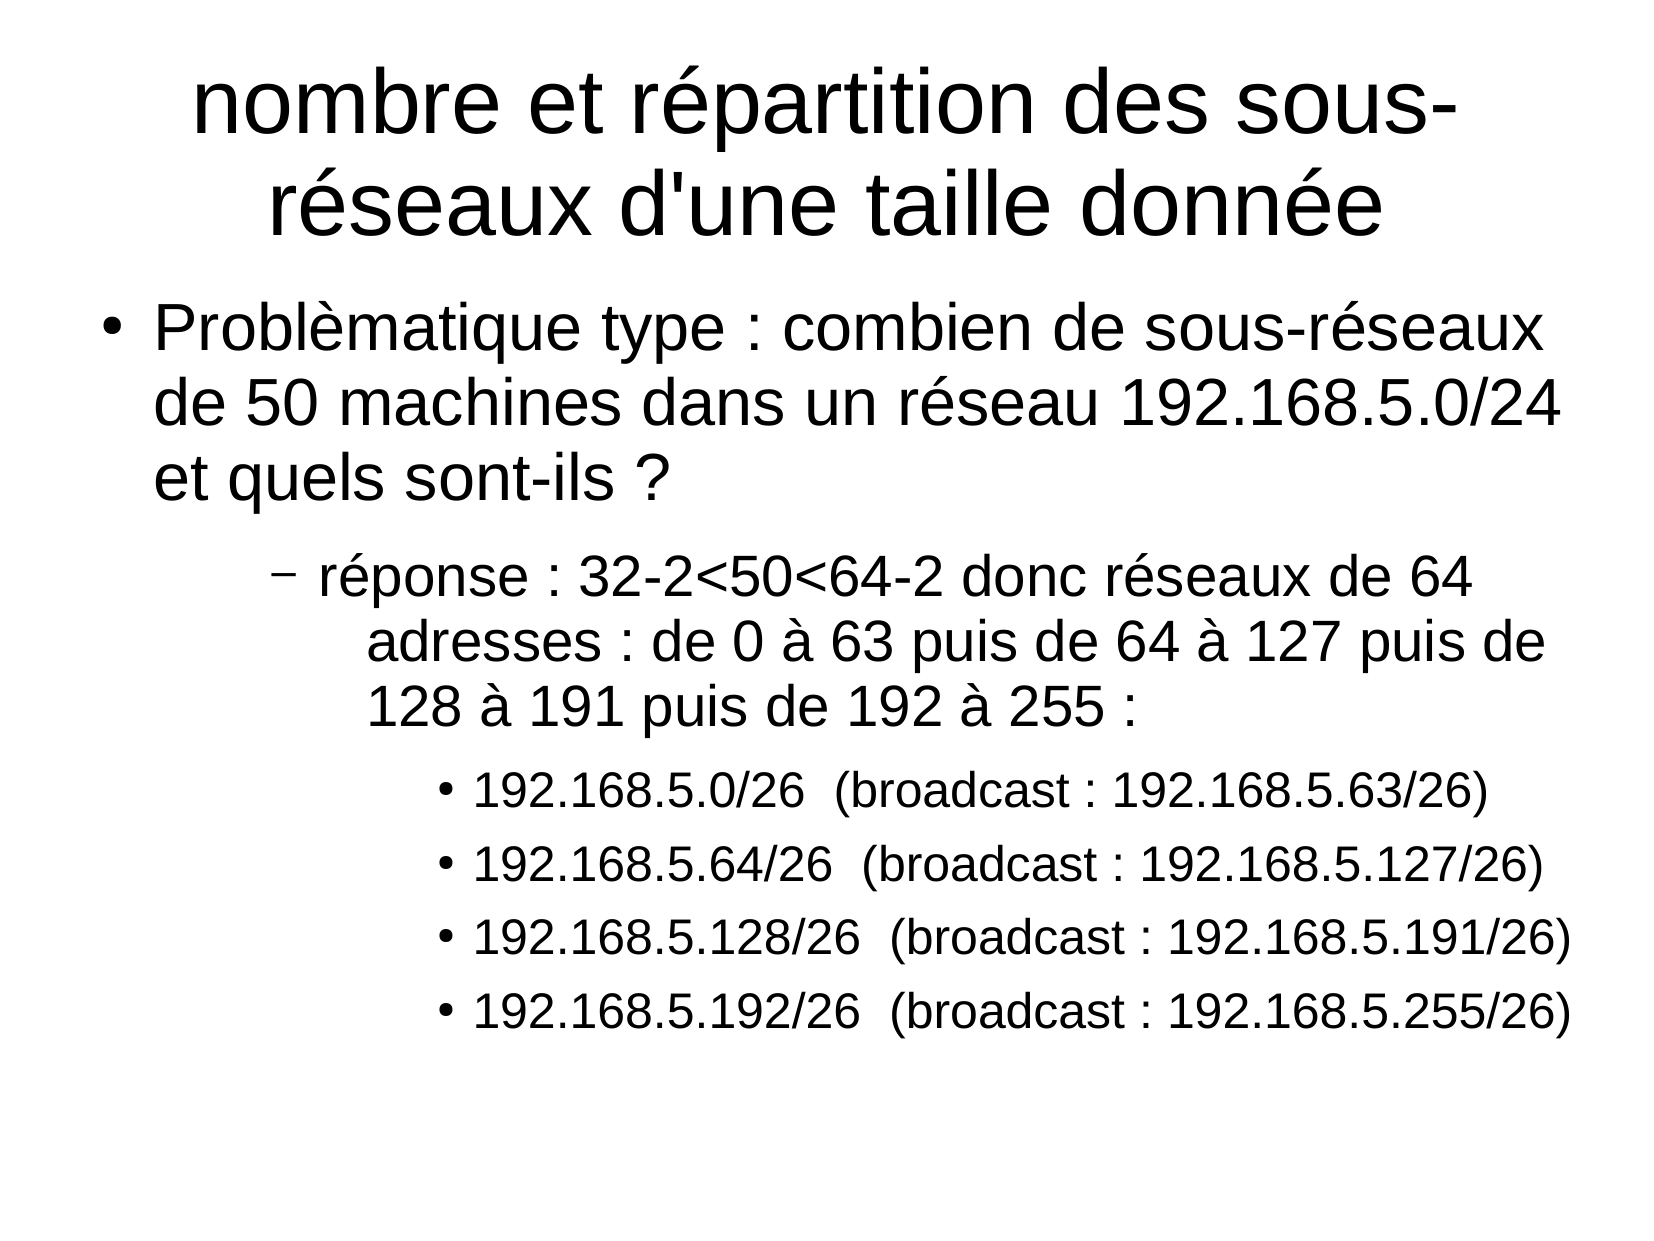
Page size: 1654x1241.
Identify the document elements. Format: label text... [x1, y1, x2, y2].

title nombre et répartition des sous-réseaux d'une taille donnée [82, 49, 1571, 257]
list Problèmatique type : combien de sous-réseaux de 50 machines dans un réseau 192.168.5.0/24 et quels sont-ils ? réponse : 32-2<50<64-2 donc réseaux de 64 adresses : de 0 à 63 puis de 64 à 127 puis de 128 à 191 puis de 192 à 255 : 192.168.5.0/26 (broadcast : 192.168.5.63/26) 192.168.5.64/26 (broadcast : 192.168.5.127/26) 192.168.5.128/26 (broadcast : 192.168.5.191/26) 192.168.5.192/26 (broadcast : 192.168.5.255/26) [82, 290, 1625, 1039]
